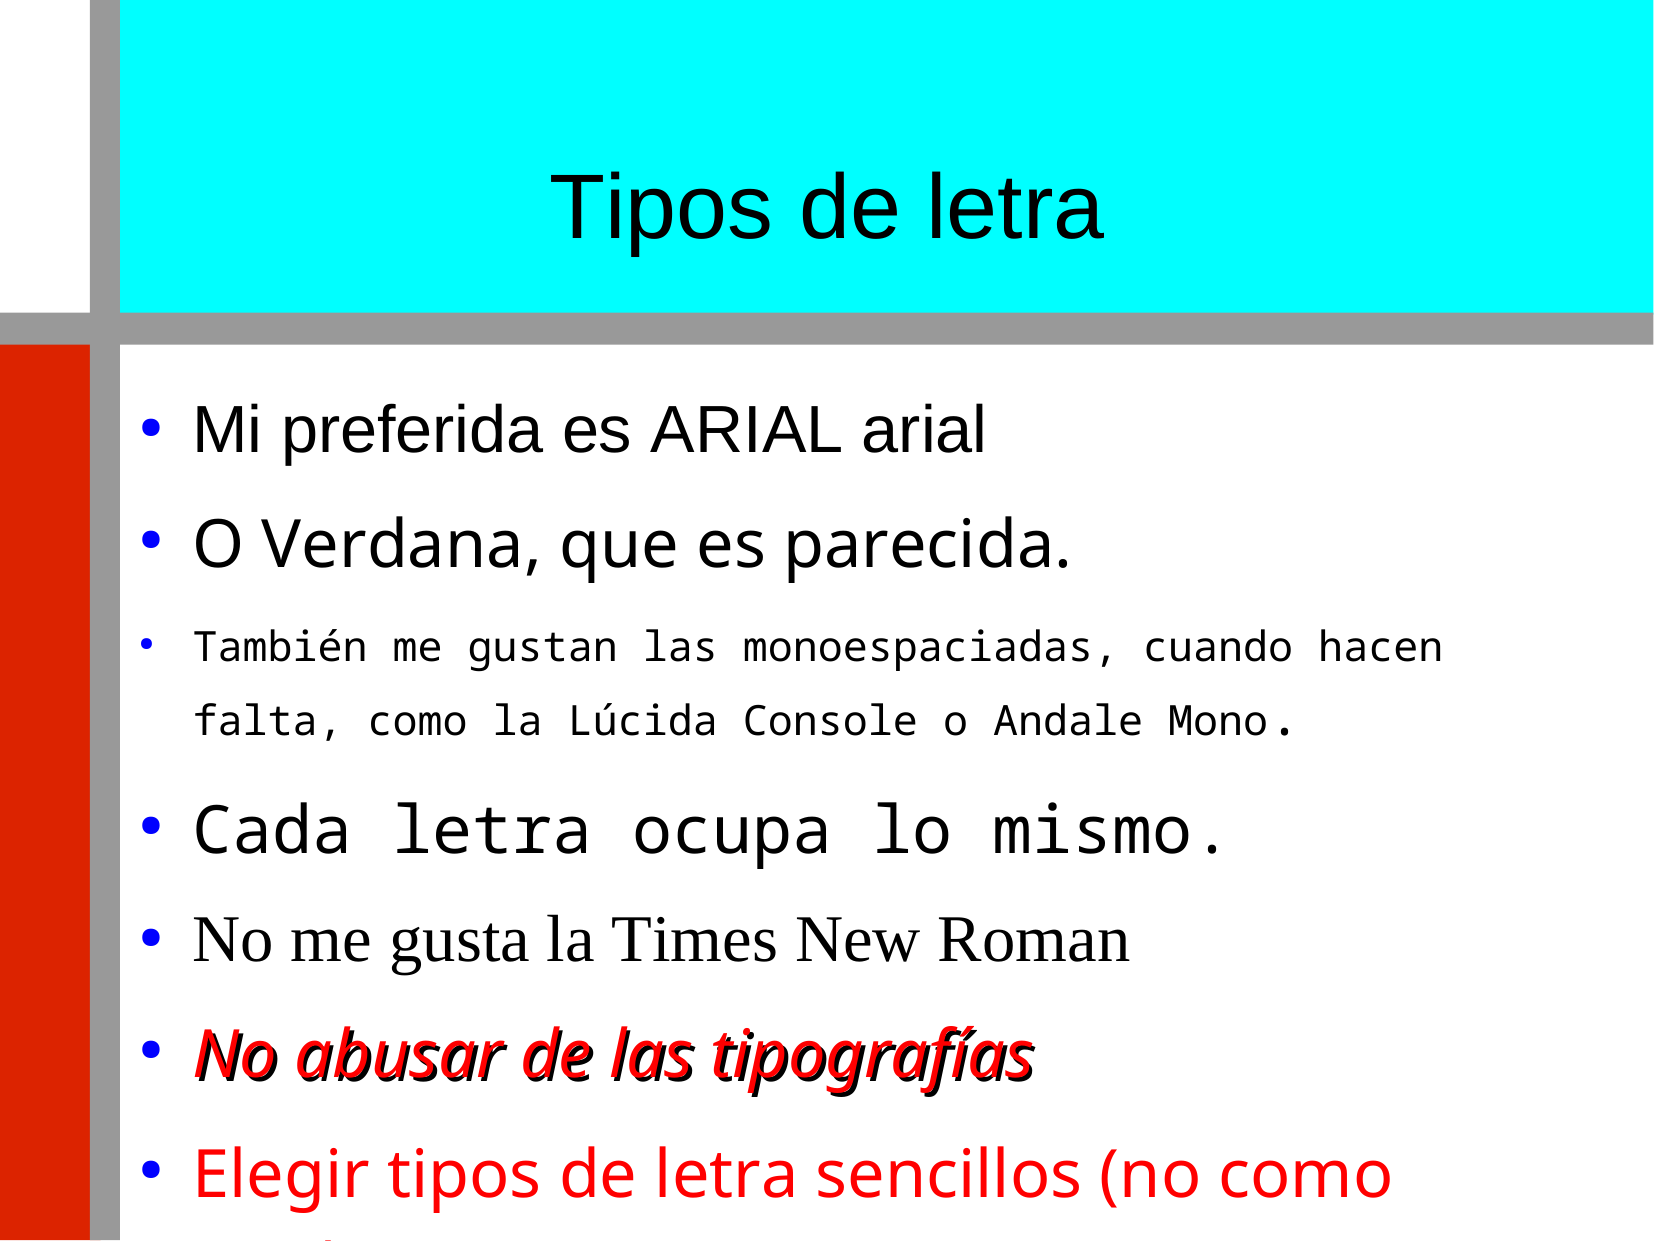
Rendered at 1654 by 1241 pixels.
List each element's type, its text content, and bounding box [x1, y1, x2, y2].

title Tipos de letra [121, 102, 1534, 310]
list Mi preferida es ARIAL arial O Verdana, que es parecida. También me gustan las monoespaciadas, cuando hacen falta, como la Lúcida Console o Andale Mono. Cada letra ocupa lo mismo. No me gusta la Times New Roman No abusar de las tipografías Elegir tipos de letra sencillos (no como esta) [121, 391, 1534, 1241]
